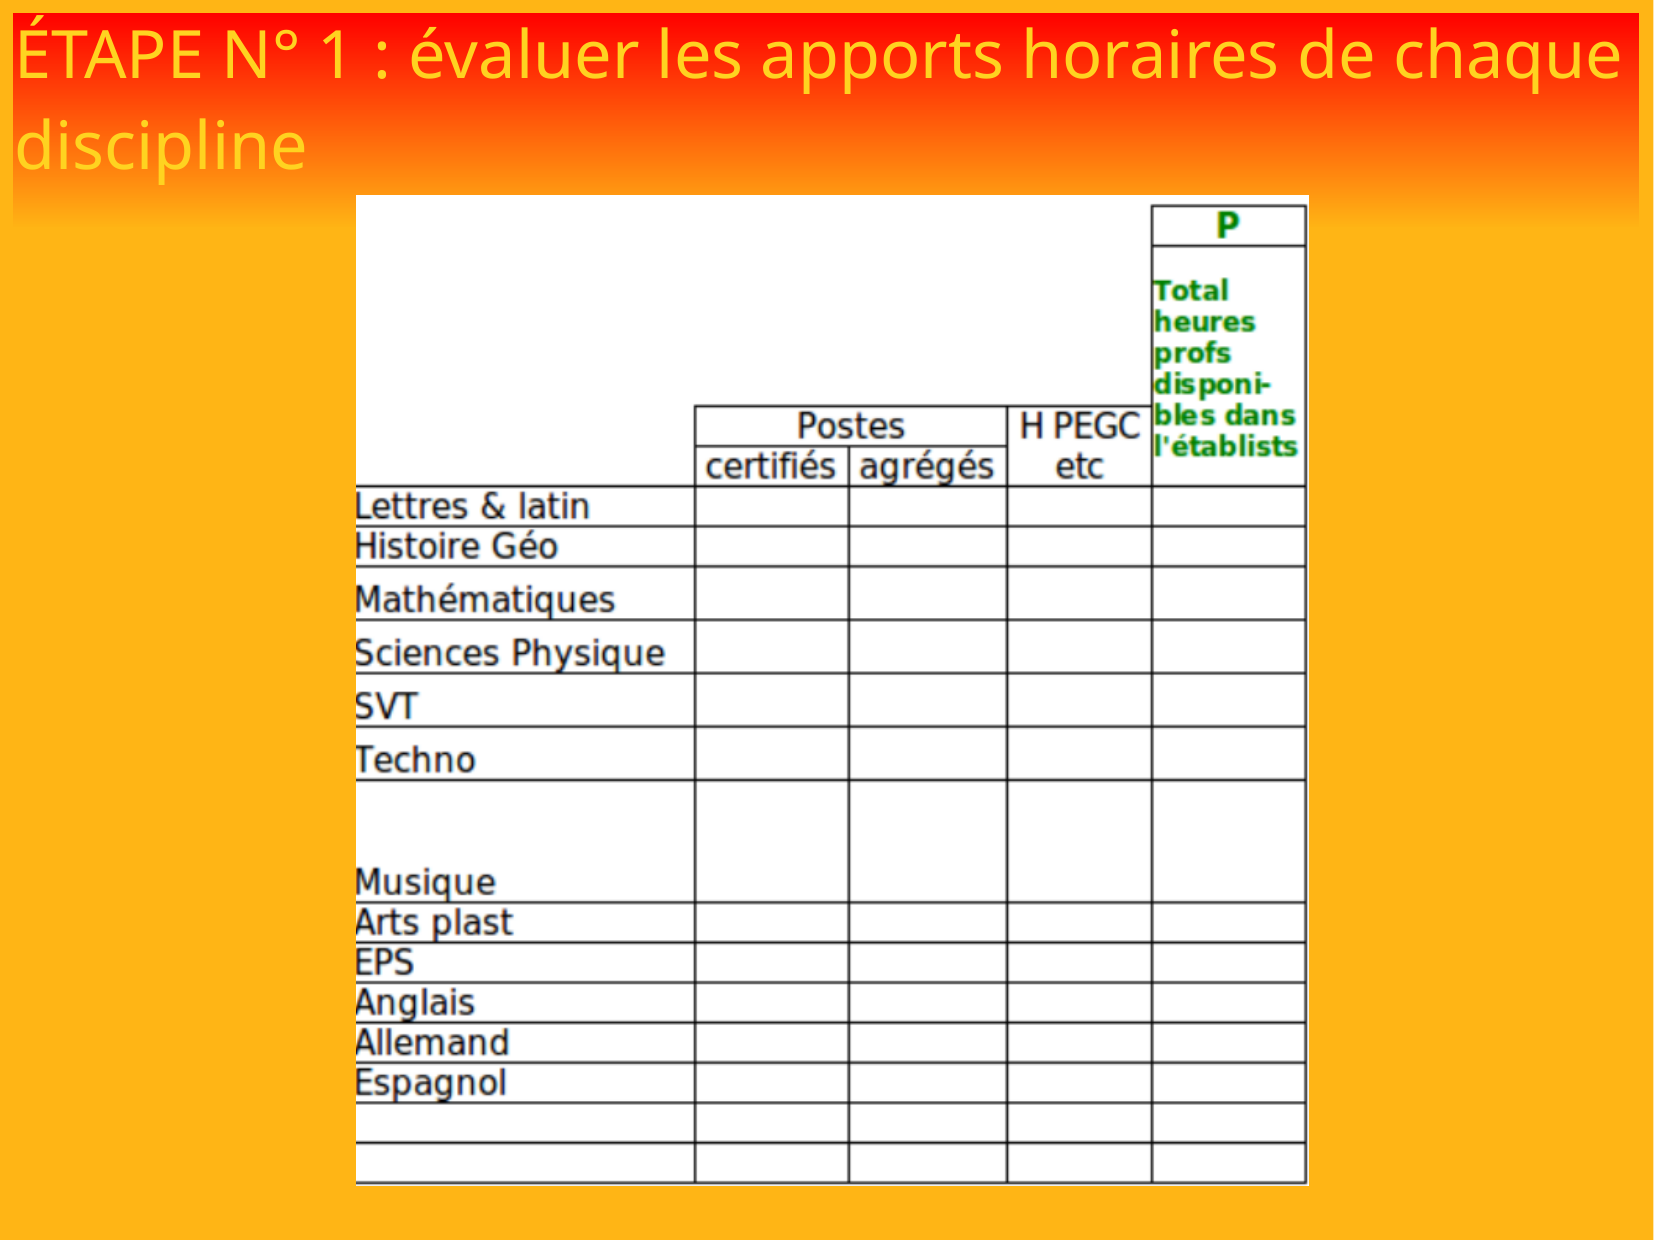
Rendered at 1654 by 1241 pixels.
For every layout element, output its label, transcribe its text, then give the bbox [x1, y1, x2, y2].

text_box ÉTAPE N° 1 : évaluer les apports horaires de chaque discipline [0, 0, 1654, 170]
text_box [13, 170, 1639, 227]
picture [356, 195, 1309, 1186]
